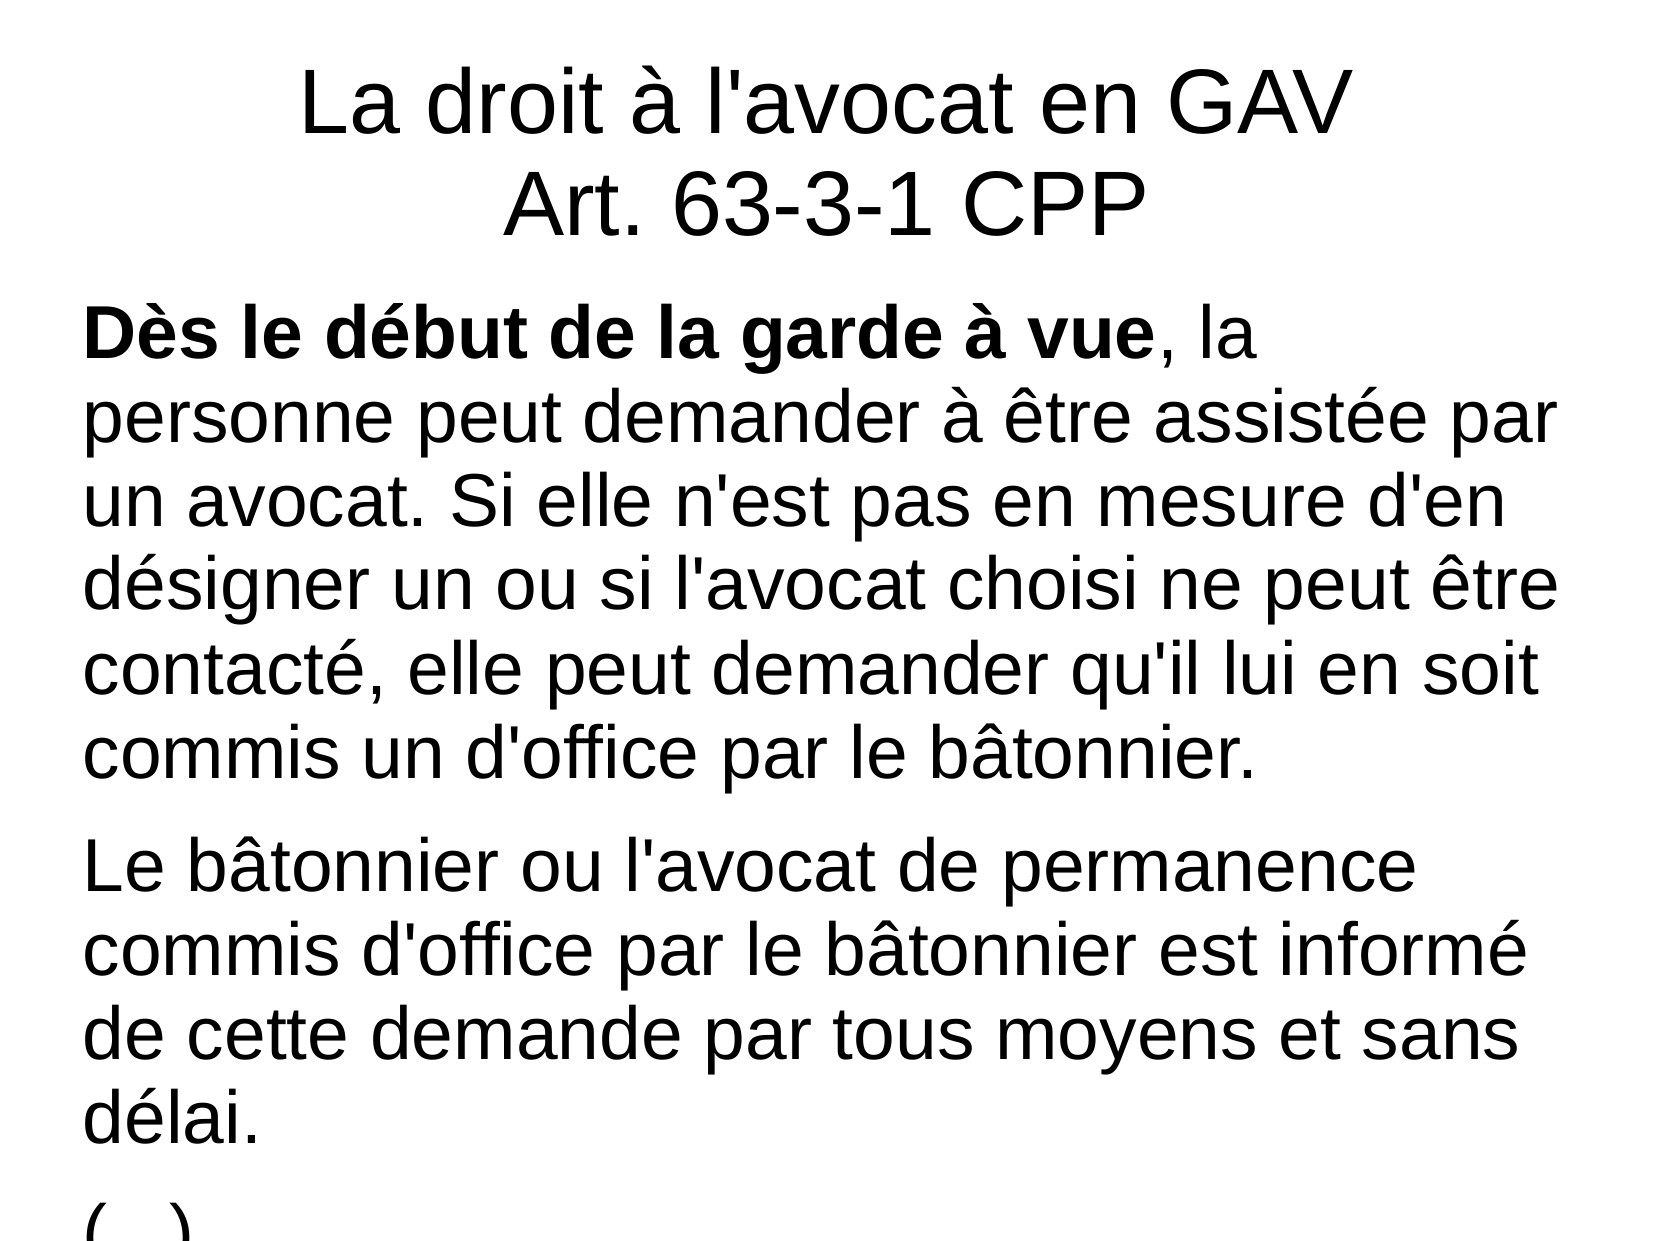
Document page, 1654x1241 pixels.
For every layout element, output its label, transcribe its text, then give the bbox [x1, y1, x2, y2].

list Dès le début de la garde à vue, la personne peut demander à être assistée par un avocat. Si elle n'est pas en mesure d'en désigner un ou si l'avocat choisi ne peut être contacté, elle peut demander qu'il lui en soit commis un d'office par le bâtonnier. Le bâtonnier ou l'avocat de permanence commis d'office par le bâtonnier est informé de cette demande par tous moyens et sans délai. (...) [82, 290, 1571, 1182]
title La droit à l'avocat en GAV Art. 63-3-1 CPP [82, 49, 1571, 257]
